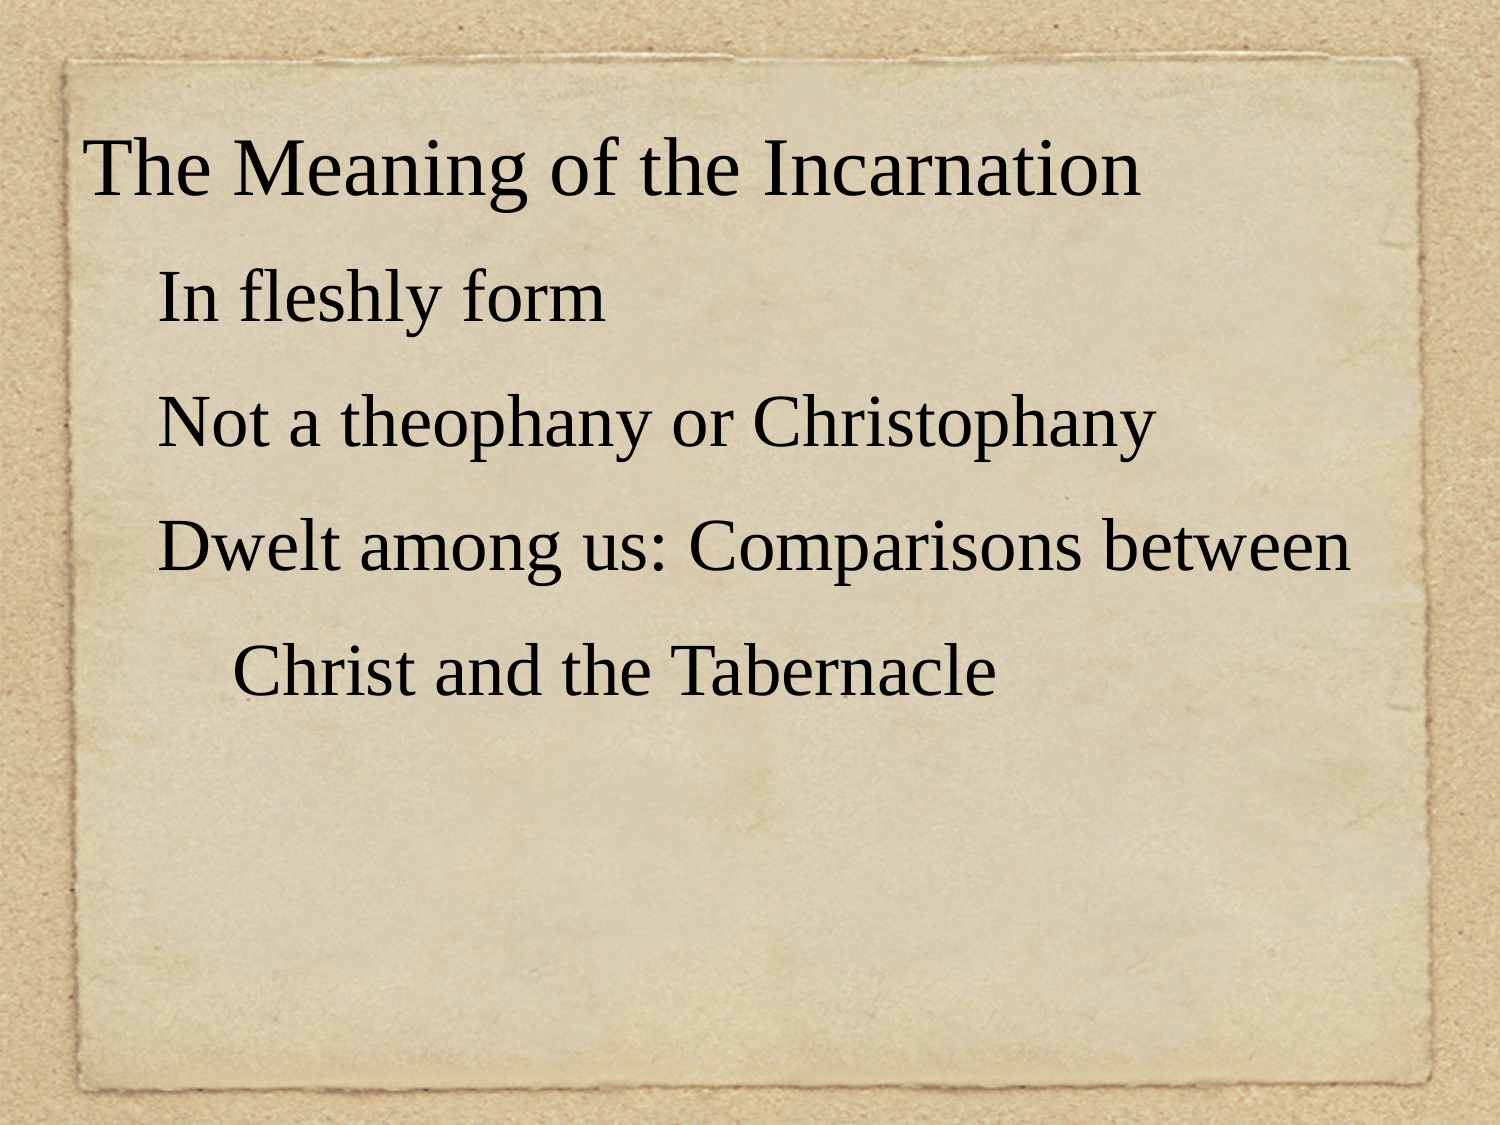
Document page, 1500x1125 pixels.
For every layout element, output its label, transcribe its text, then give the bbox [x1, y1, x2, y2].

picture [0, 0, 1500, 1125]
text_box The Meaning of the Incarnation In fleshly form Not a theophany or Christophany Dwelt among us: Comparisons between Christ and the Tabernacle [68, 68, 1429, 1089]
